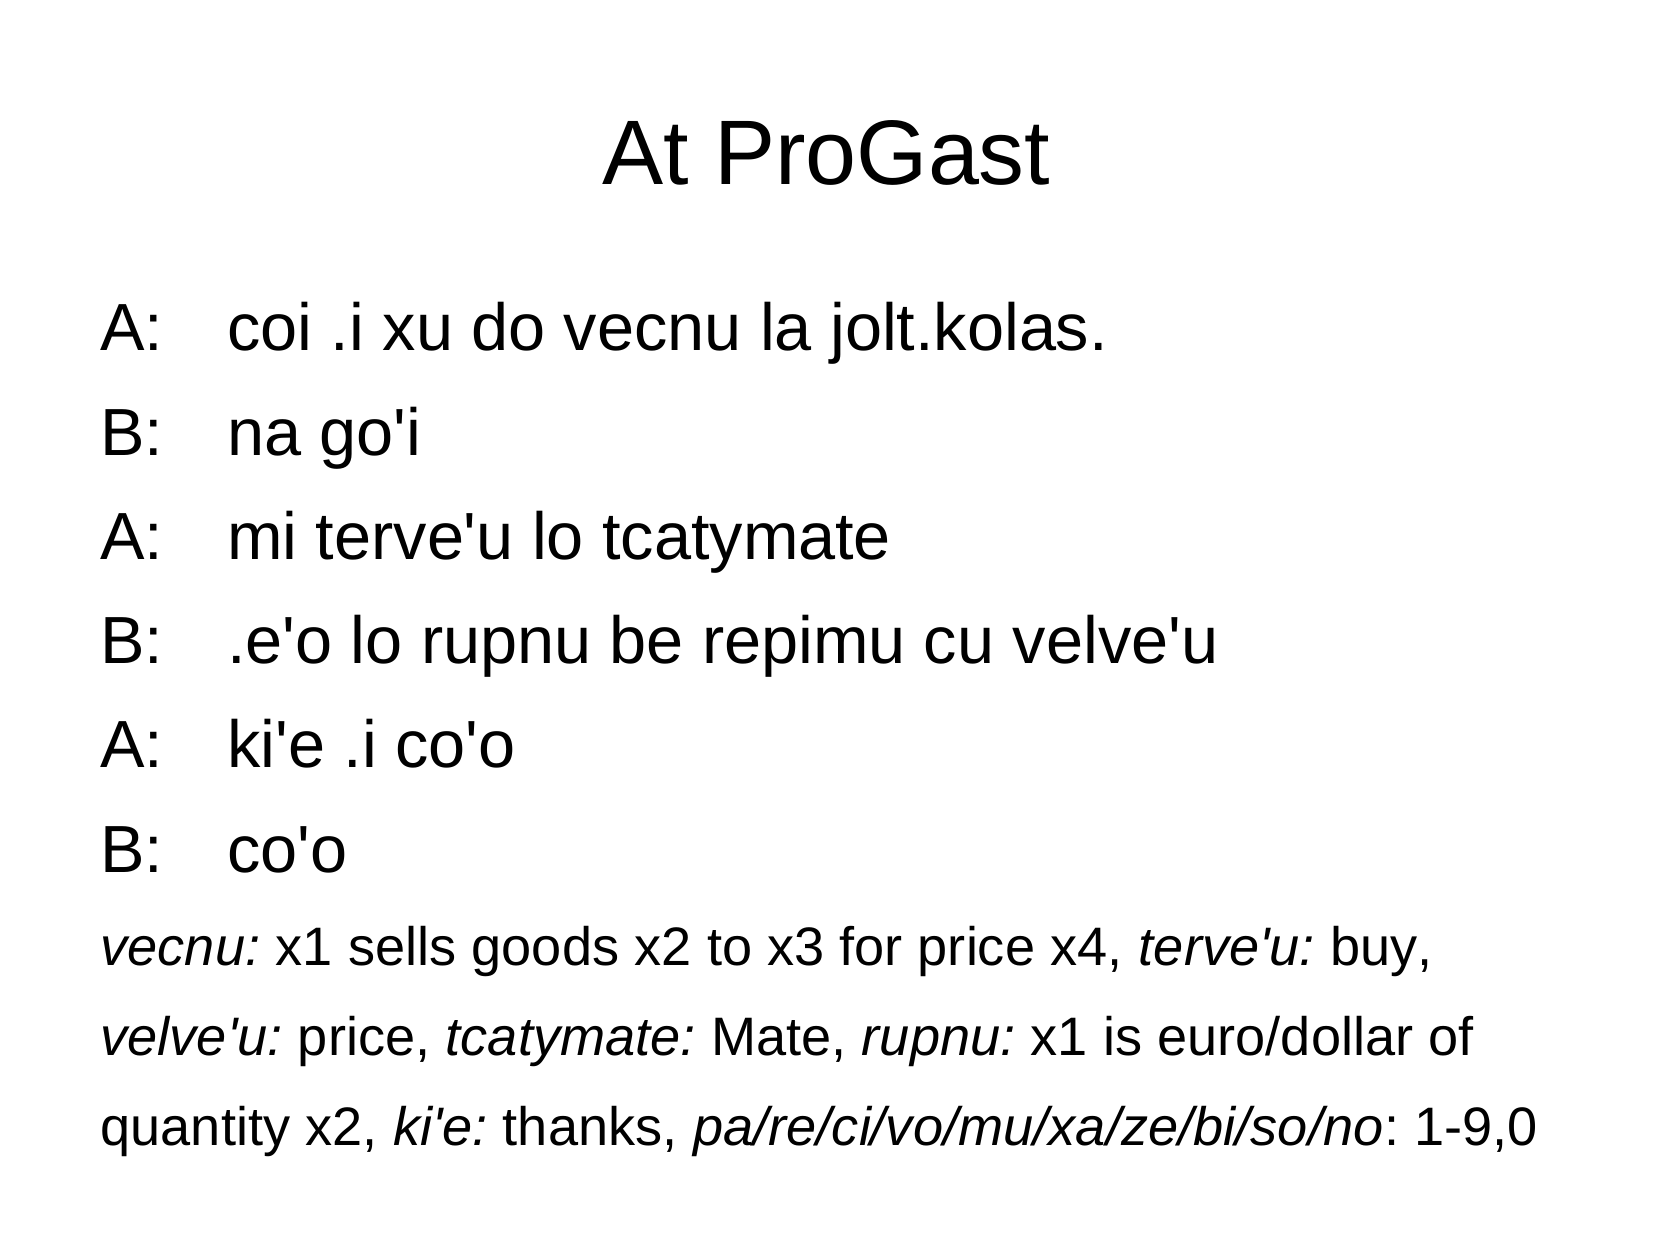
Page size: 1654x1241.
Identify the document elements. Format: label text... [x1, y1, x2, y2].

list A: coi .i xu do vecnu la jolt.kolas. B: na go'i A: mi terve'u lo tcatymate B: .e'o lo rupnu be repimu cu velve'u A: ki'e .i co'o B: co'o vecnu: x1 sells goods x2 to x3 for price x4, terve'u: buy, velve'u: price, tcatymate: Mate, rupnu: x1 is euro/dollar of quantity x2, ki'e: thanks, pa/re/ci/vo/mu/xa/ze/bi/so/no: 1-9,0 [82, 290, 1571, 1157]
title At ProGast [82, 49, 1571, 257]
